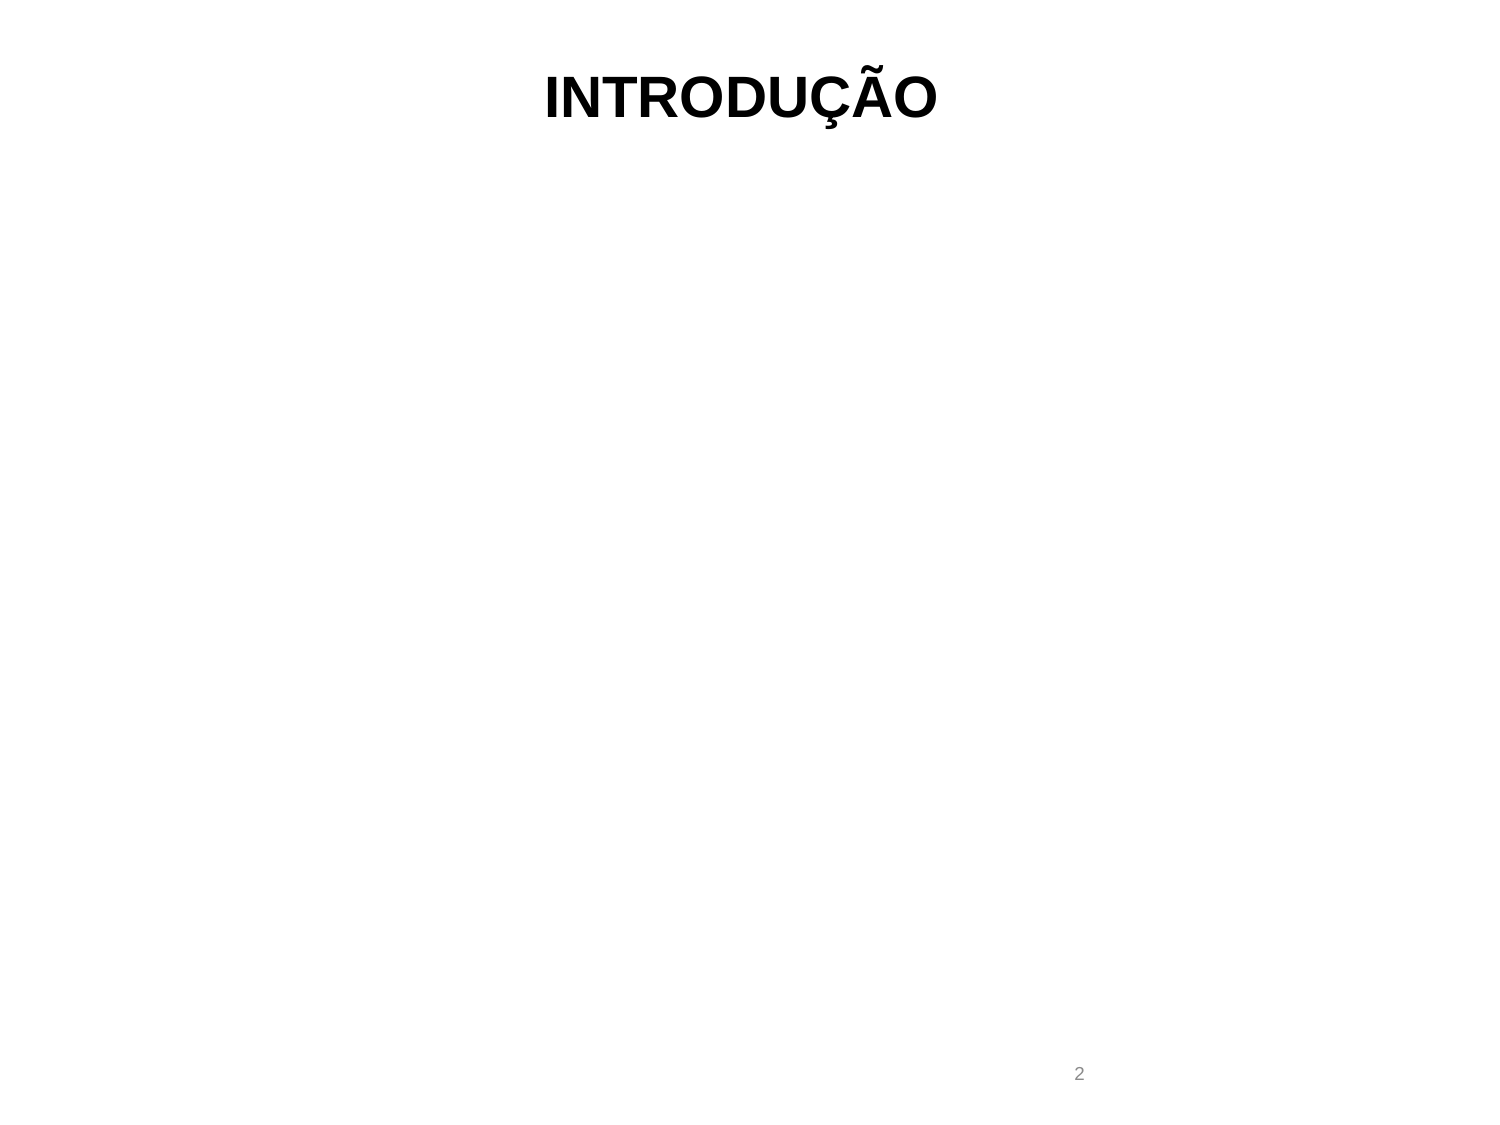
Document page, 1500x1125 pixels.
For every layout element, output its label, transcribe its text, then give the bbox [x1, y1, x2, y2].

slide_number <número> [1059, 1042, 1397, 1103]
text_box INTRODUÇÃO [0, 51, 1483, 137]
